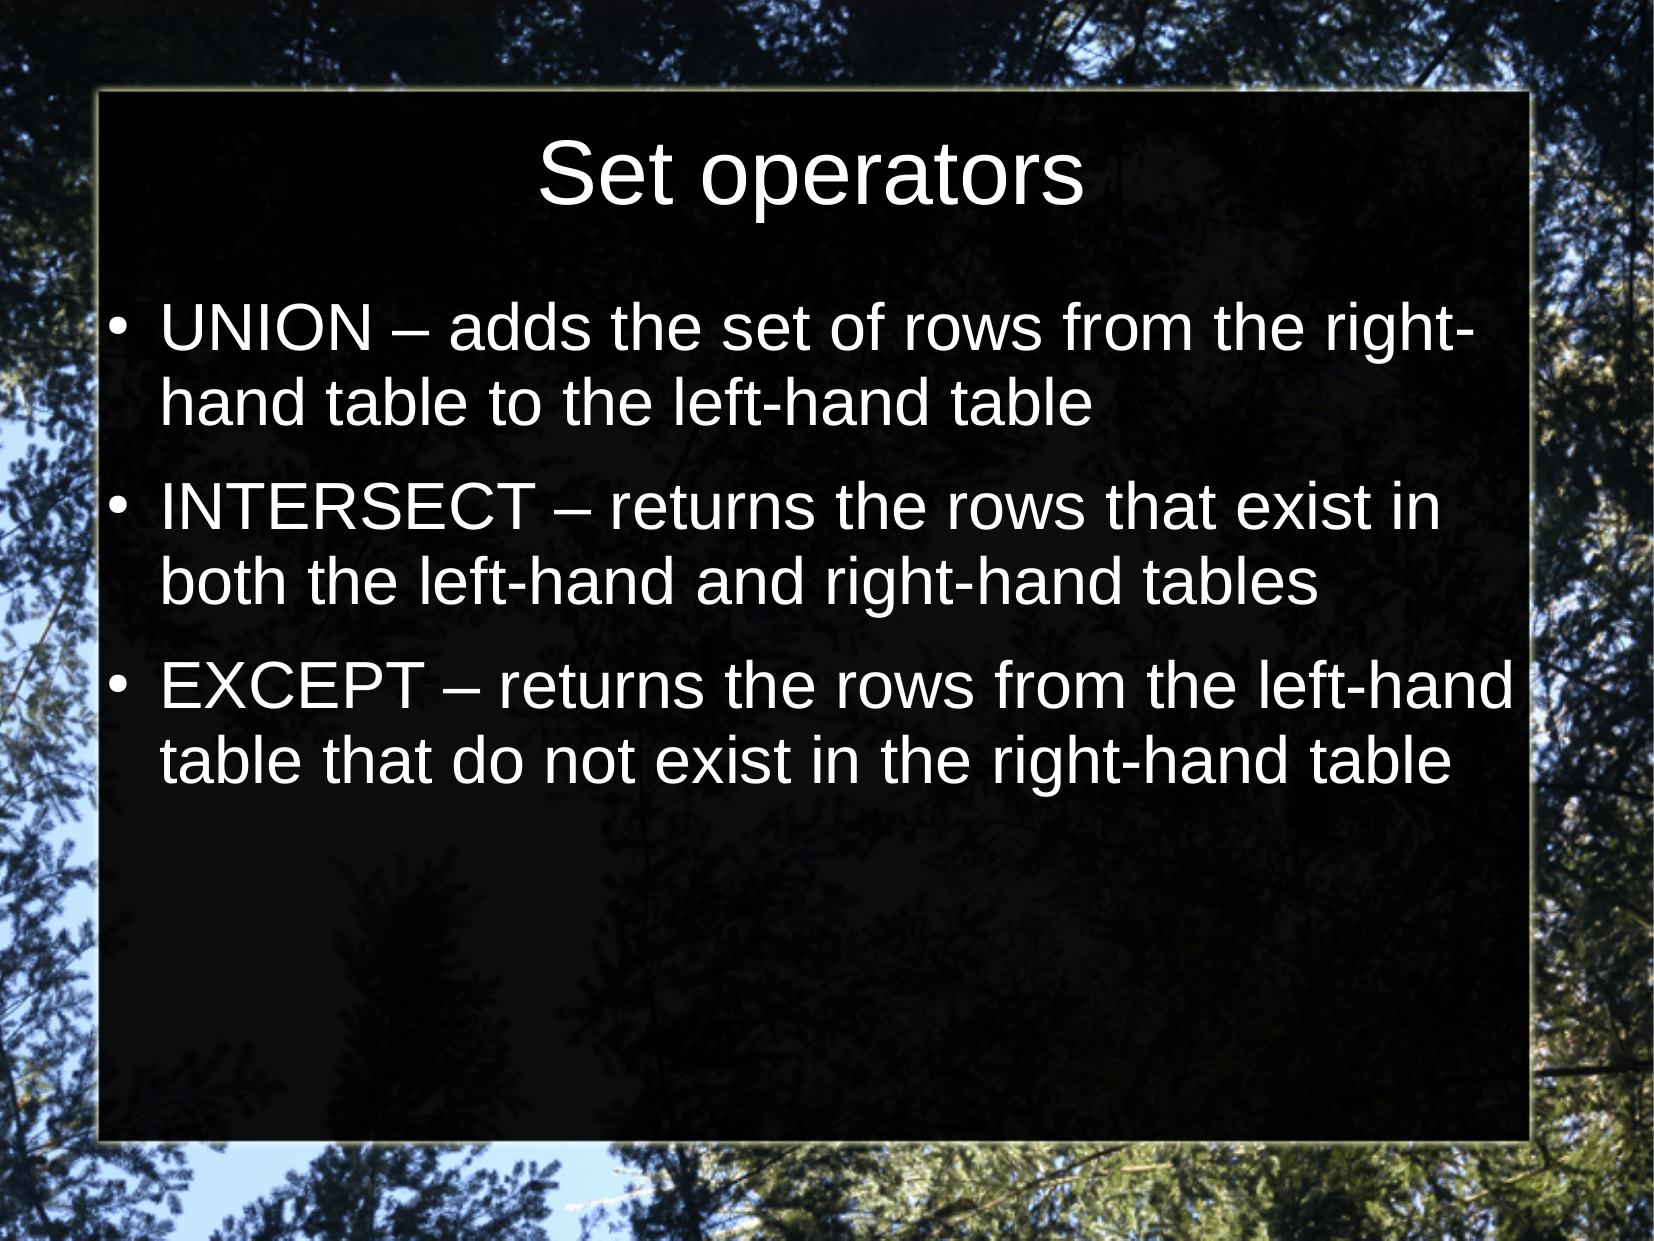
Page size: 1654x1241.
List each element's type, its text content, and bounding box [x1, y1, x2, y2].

title Set operators [88, 95, 1536, 250]
picture [0, 0, 1654, 1241]
list UNION – adds the set of rows from the right-hand table to the left-hand table INTERSECT – returns the rows that exist in both the left-hand and right-hand tables EXCEPT – returns the rows from the left-hand table that do not exist in the right-hand table [88, 290, 1536, 1094]
